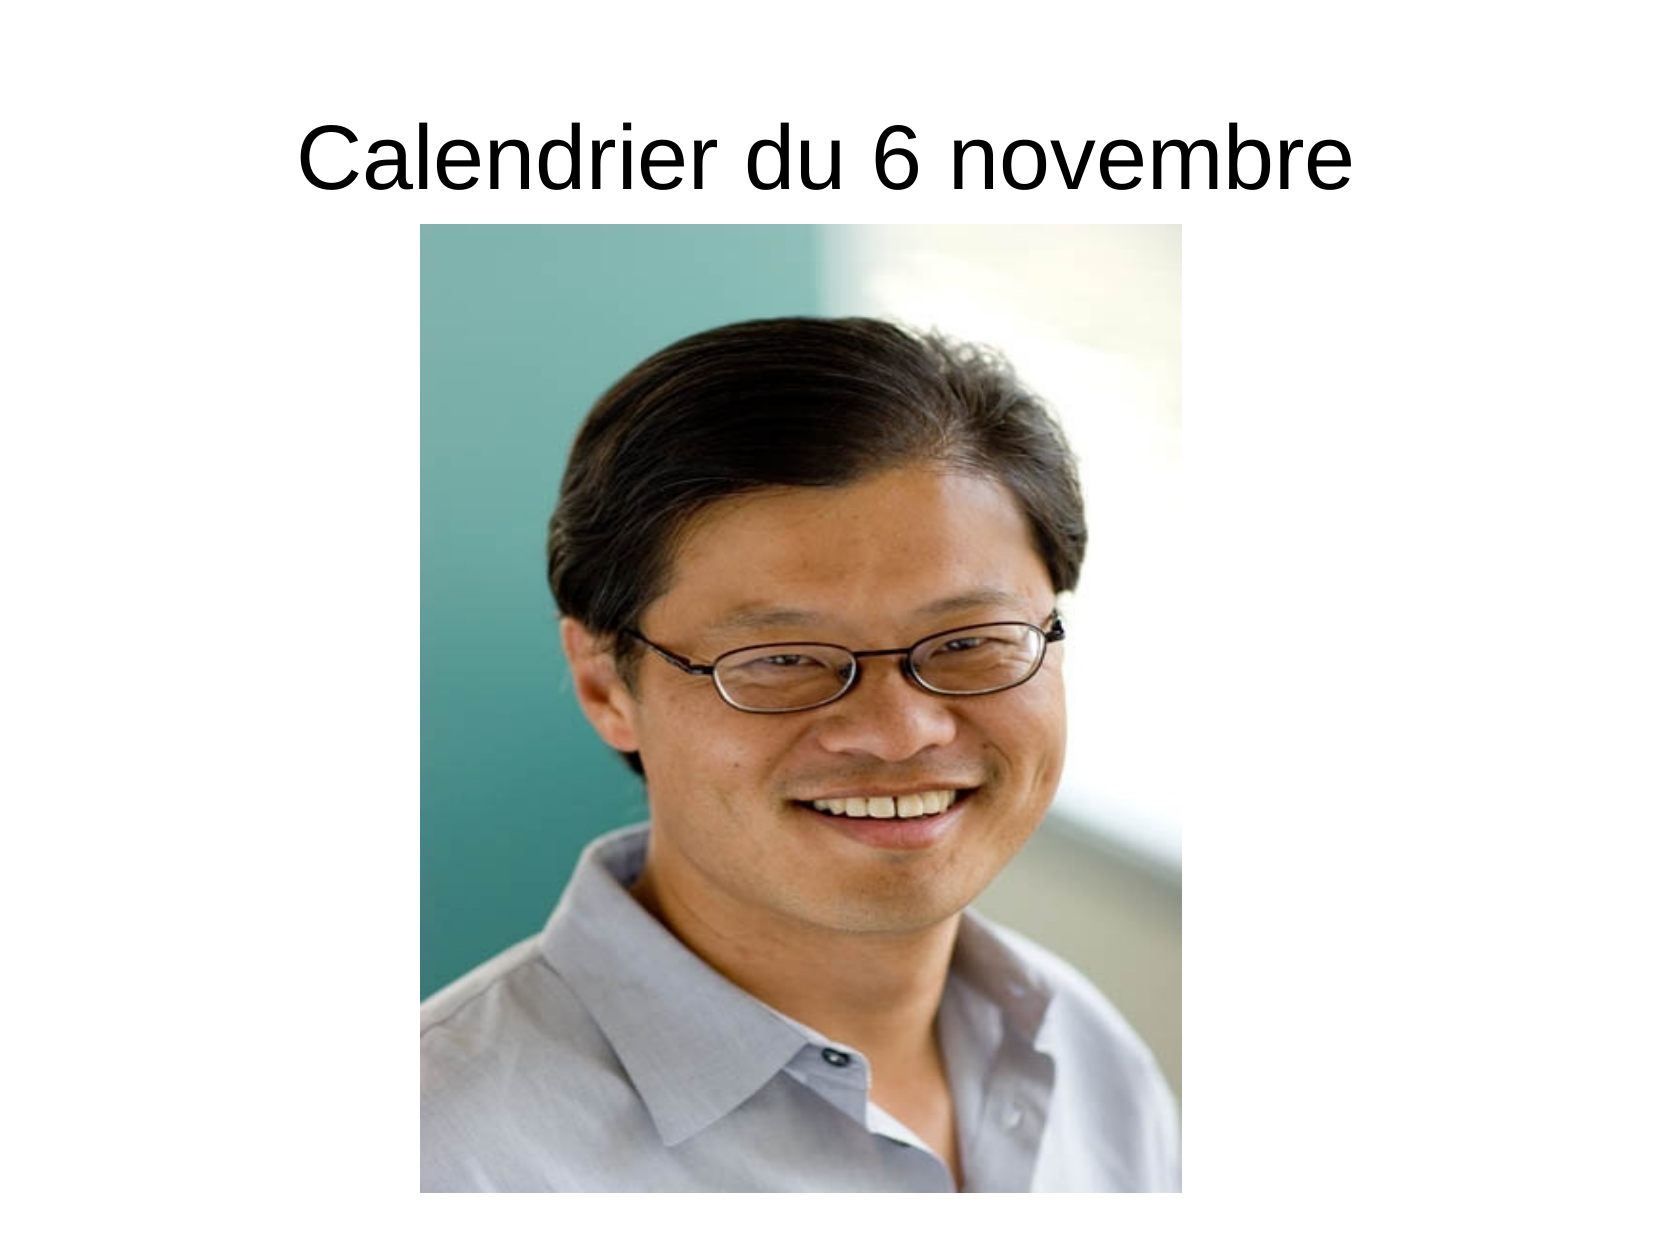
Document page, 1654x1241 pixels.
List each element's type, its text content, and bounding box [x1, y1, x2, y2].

picture [420, 224, 1182, 1193]
title Calendrier du 6 novembre [82, 97, 1571, 209]
